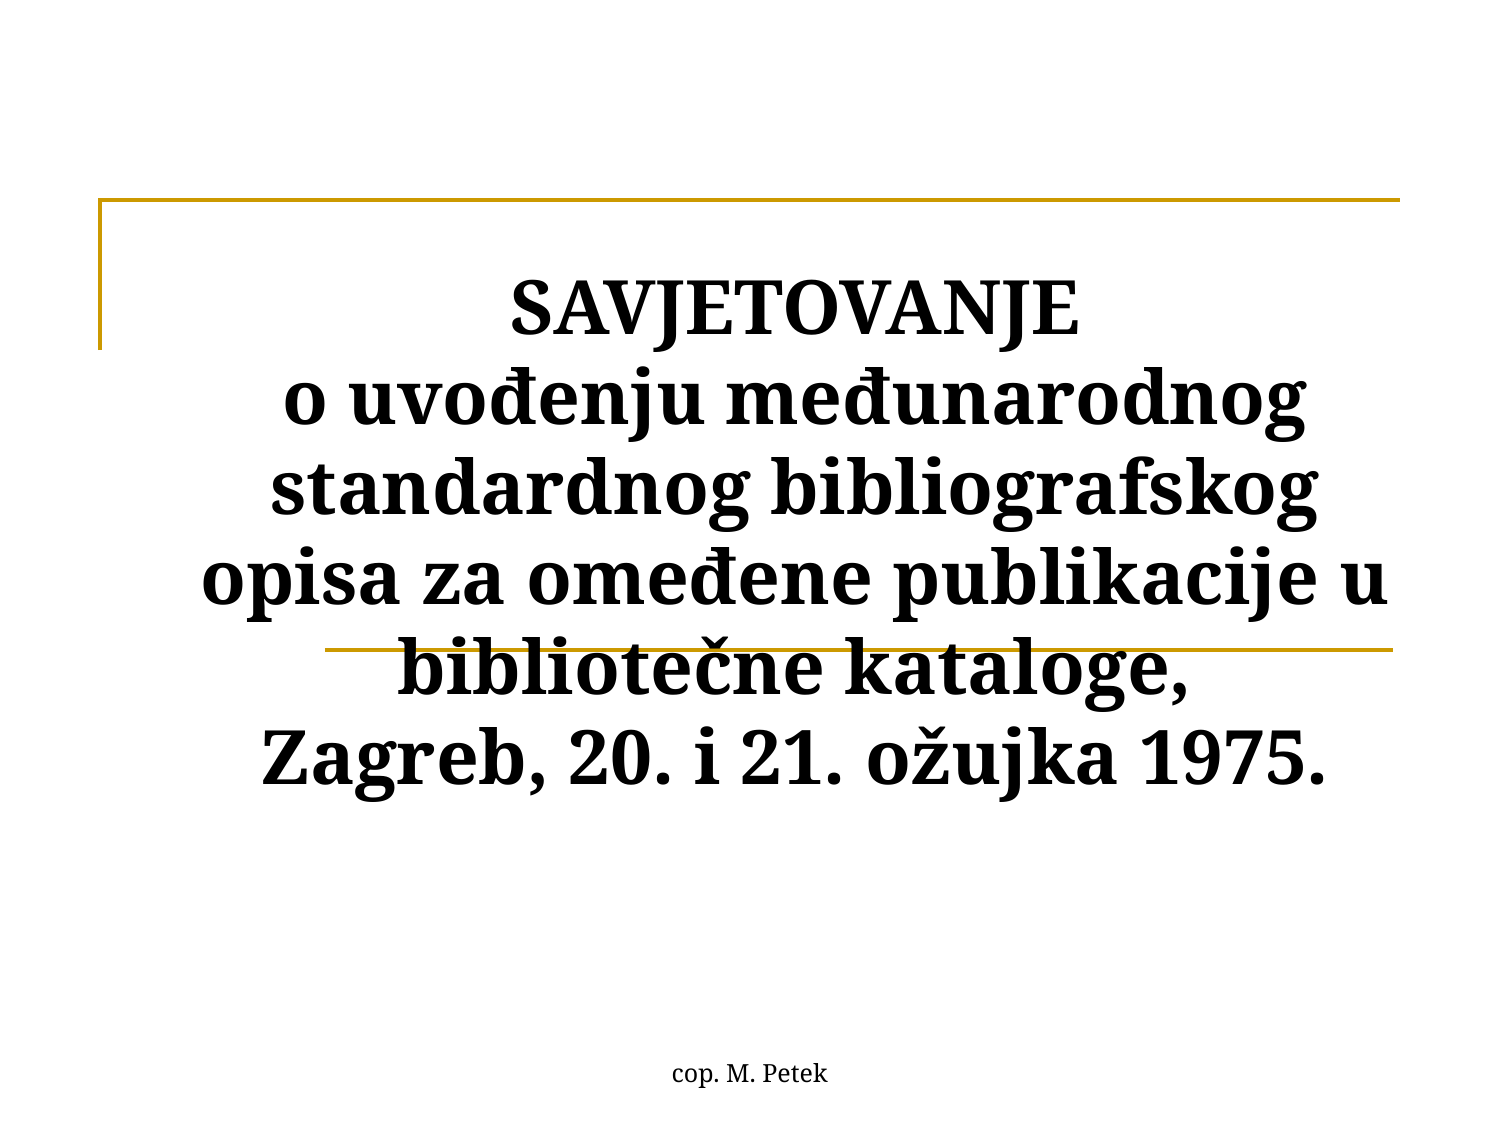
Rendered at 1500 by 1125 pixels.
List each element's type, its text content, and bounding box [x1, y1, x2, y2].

title SAVJETOVANJE o uvođenju međunarodnog standardnog bibliografskog opisa za omeđene publikacije u bibliotečne kataloge, Zagreb, 20. i 21. ožujka 1975. [157, 137, 1433, 1038]
